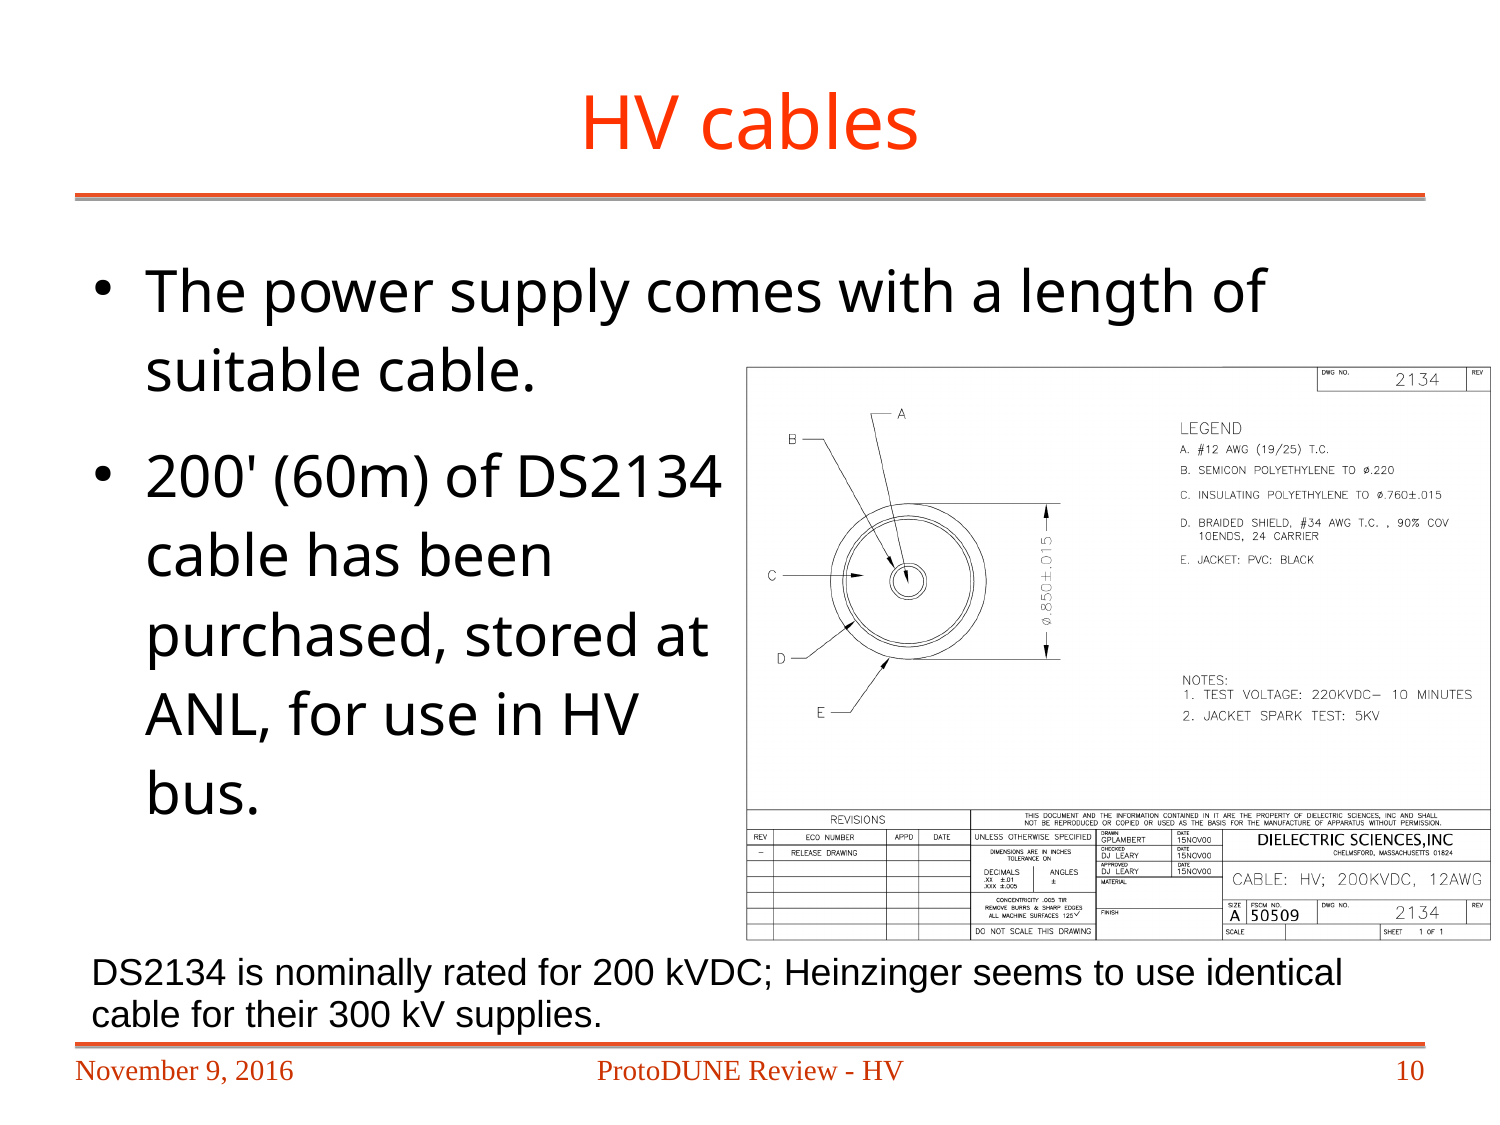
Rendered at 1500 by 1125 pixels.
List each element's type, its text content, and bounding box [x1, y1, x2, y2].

list The power supply comes with a length of suitable cable. 200' (60m) of DS2134 cable has been purchased, stored at ANL, for use in HV bus. [75, 249, 1425, 896]
text_box DS2134 is nominally rated for 200 kVDC; Heinzinger seems to use identical cable for their 300 kV supplies. [76, 943, 1427, 1043]
title HV cables [75, 44, 1425, 196]
picture [744, 363, 1495, 941]
